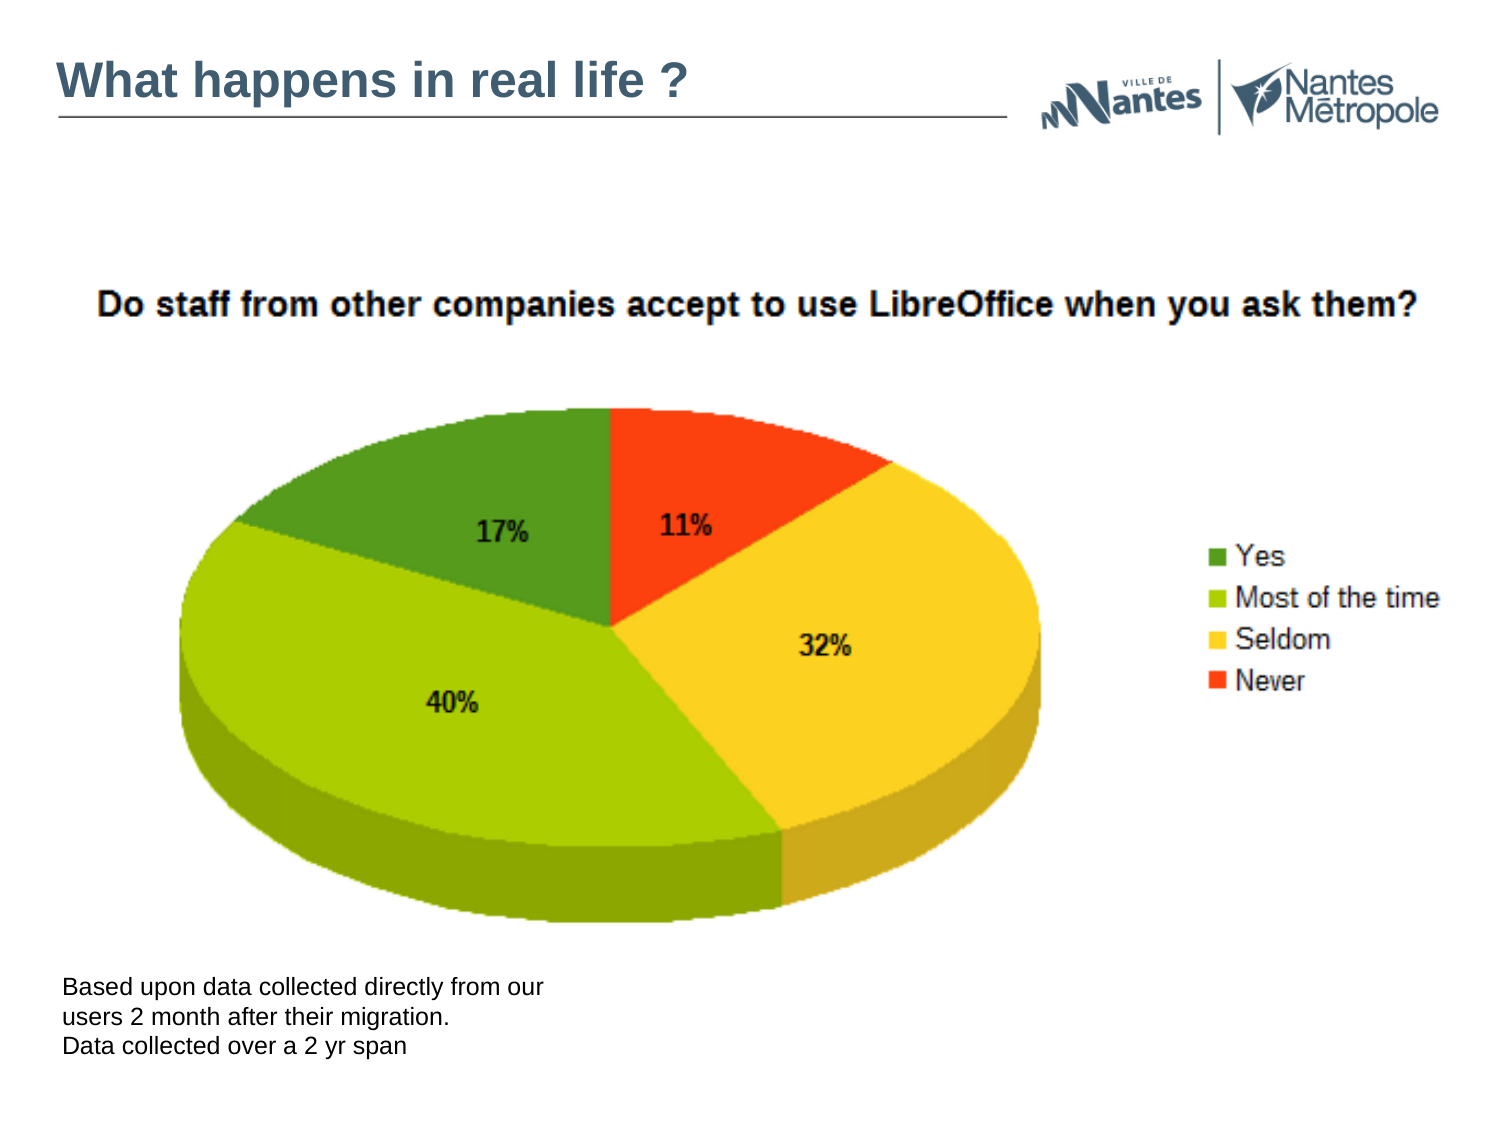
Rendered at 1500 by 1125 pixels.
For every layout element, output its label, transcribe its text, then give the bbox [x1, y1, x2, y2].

text_box Based upon data collected directly from our users 2 month after their migration. Data collected over a 2 yr span [47, 962, 567, 1081]
title What happens in real life ? [41, 36, 1128, 119]
picture [0, 0, 1500, 1125]
